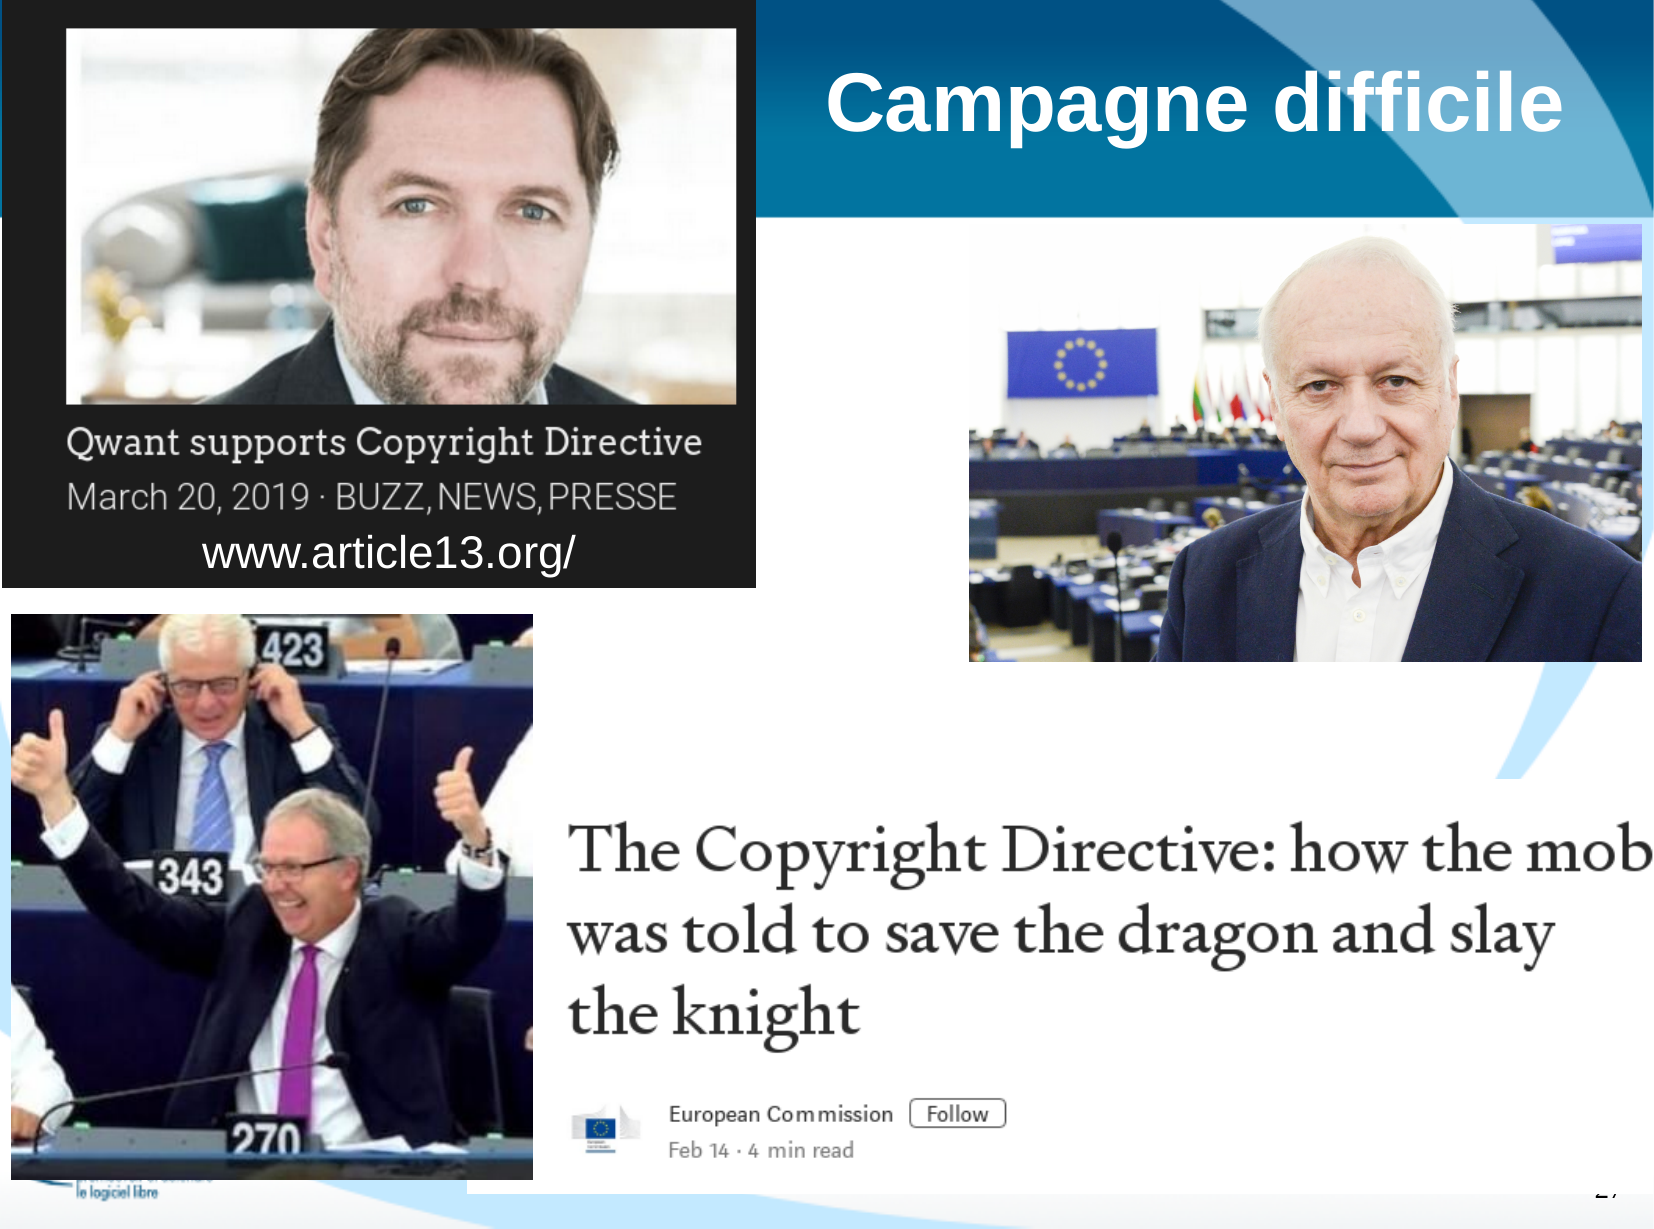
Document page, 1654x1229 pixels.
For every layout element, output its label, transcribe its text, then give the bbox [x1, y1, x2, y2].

title Campagne difficile [756, 0, 1565, 206]
picture [0, 0, 1654, 1229]
text_box www.article13.org/ [47, 519, 733, 586]
